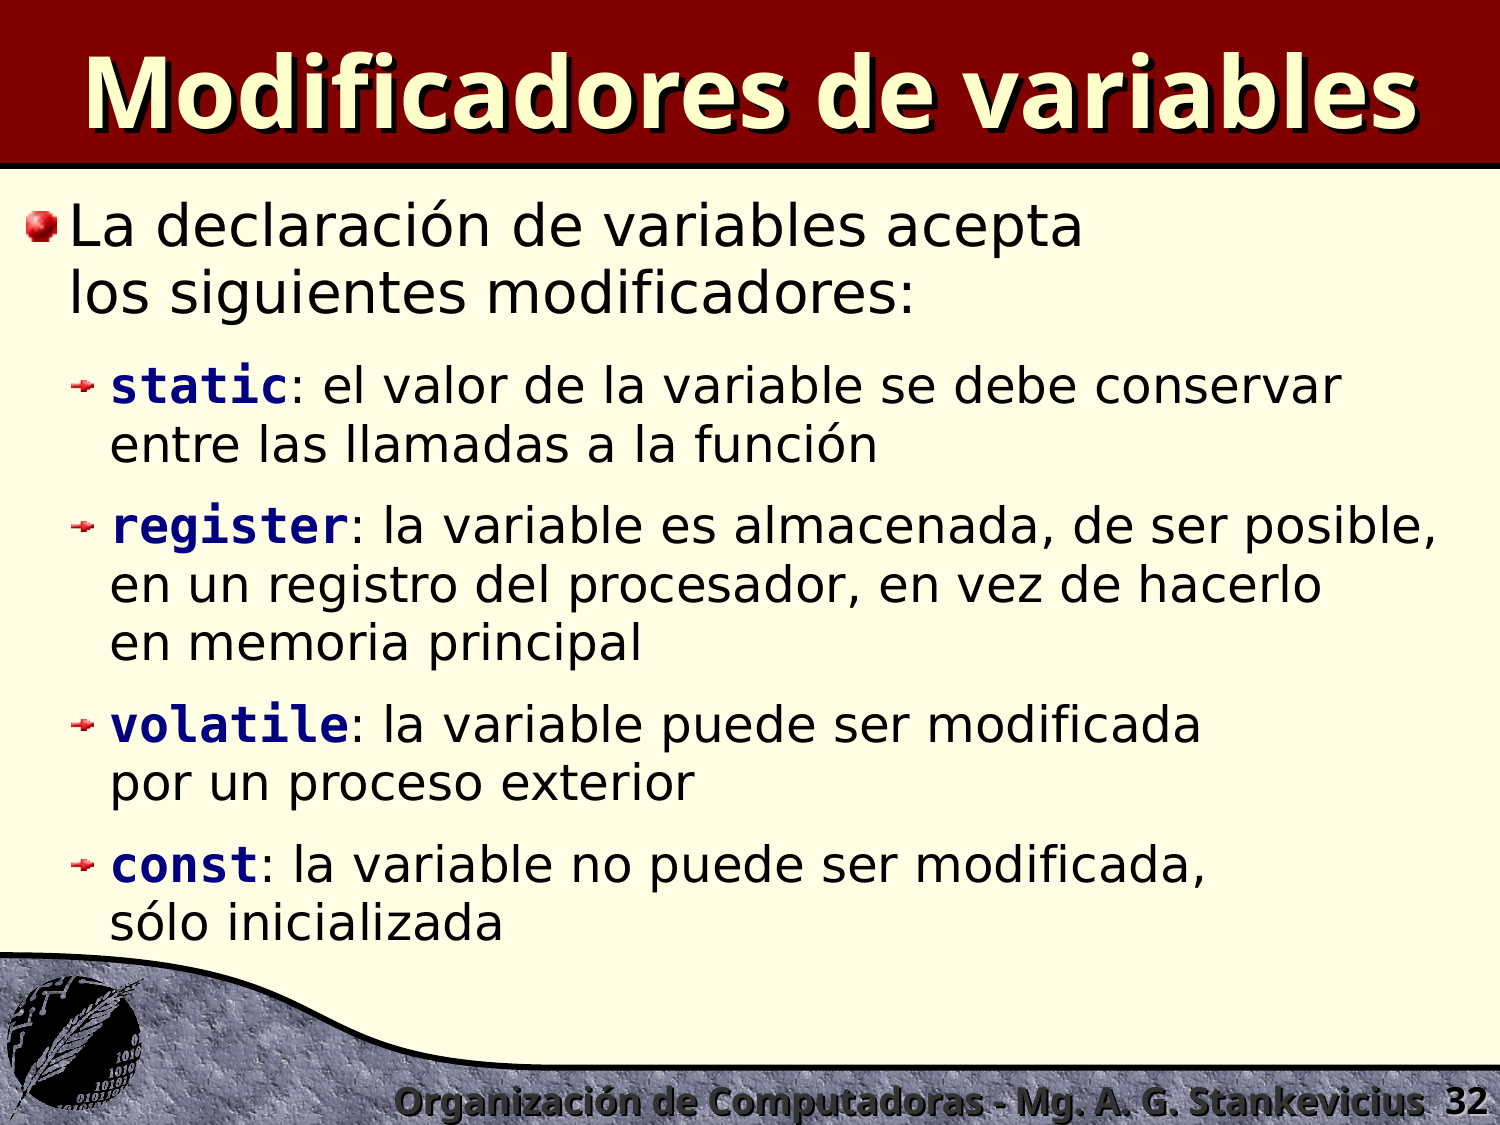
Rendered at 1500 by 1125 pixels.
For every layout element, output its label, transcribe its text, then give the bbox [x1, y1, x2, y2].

picture [802, 1100, 806, 1110]
picture [0, 959, 1500, 1125]
picture [1058, 1100, 1065, 1110]
list La declaración de variables acepta los siguientes modificadores: static: el valor de la variable se debe conservar entre las llamadas a la función register: la variable es almacenada, de ser posible, en un registro del procesador, en vez de hacerlo en memoria principal volatile: la variable puede ser modificada por un proceso exterior const: la variable no puede ser modificada, sólo inicializada [11, 192, 1486, 956]
title Modificadores de variables [15, 5, 1485, 160]
picture [448, 1100, 455, 1110]
